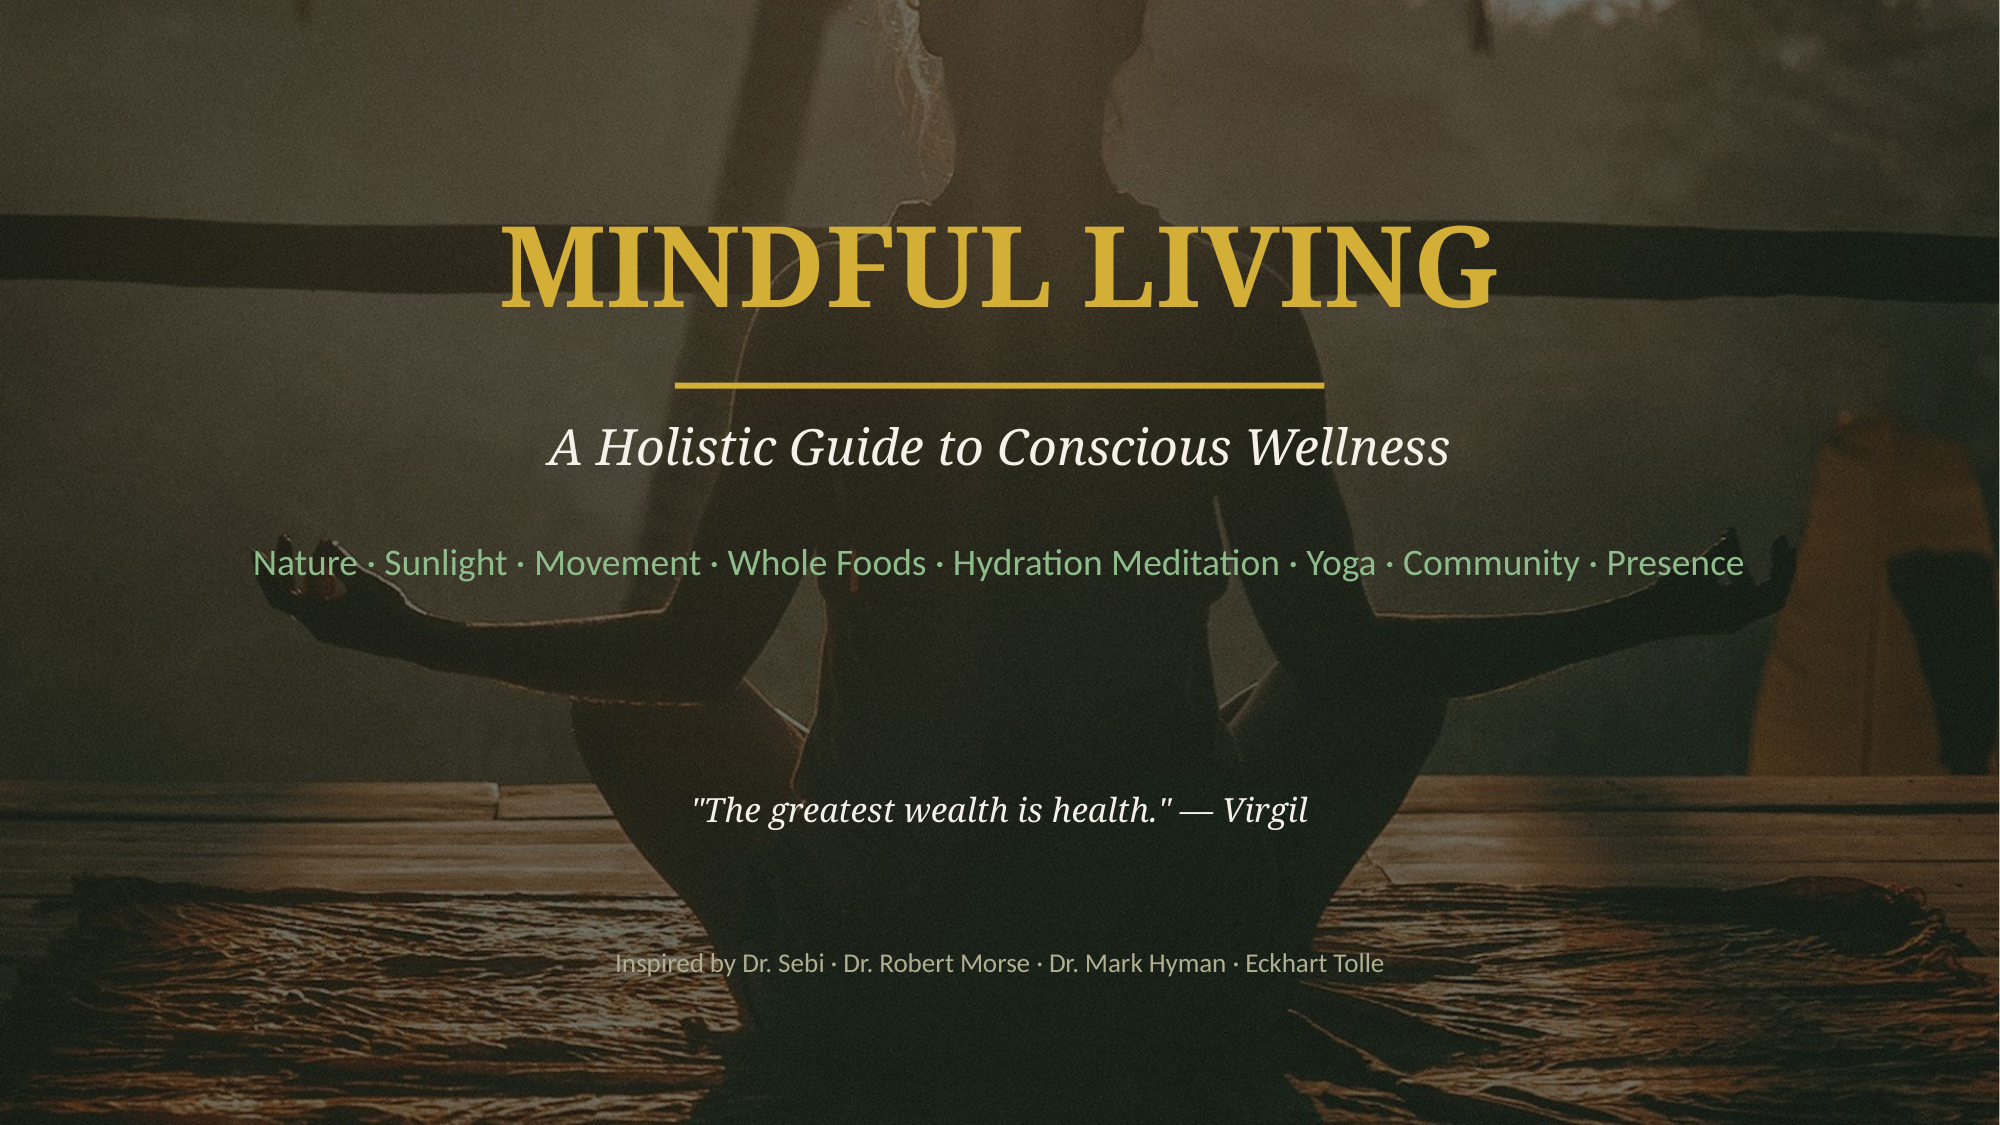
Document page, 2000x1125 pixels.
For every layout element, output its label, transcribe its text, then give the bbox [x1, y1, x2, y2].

text_box Inspired by Dr. Sebi · Dr. Robert Morse · Dr. Mark Hyman · Eckhart Tolle [225, 944, 1775, 1050]
text_box "The greatest wealth is health." — Virgil [300, 779, 1700, 900]
text_box [674, 382, 1325, 389]
text_box A Holistic Guide to Conscious Wellness [225, 405, 1775, 526]
text_box Nature · Sunlight · Movement · Whole Foods · Hydration Meditation · Yoga · Community · Presence [225, 539, 1775, 720]
text_box MINDFUL LIVING [225, 180, 1775, 361]
picture [0, 0, 2000, 1125]
